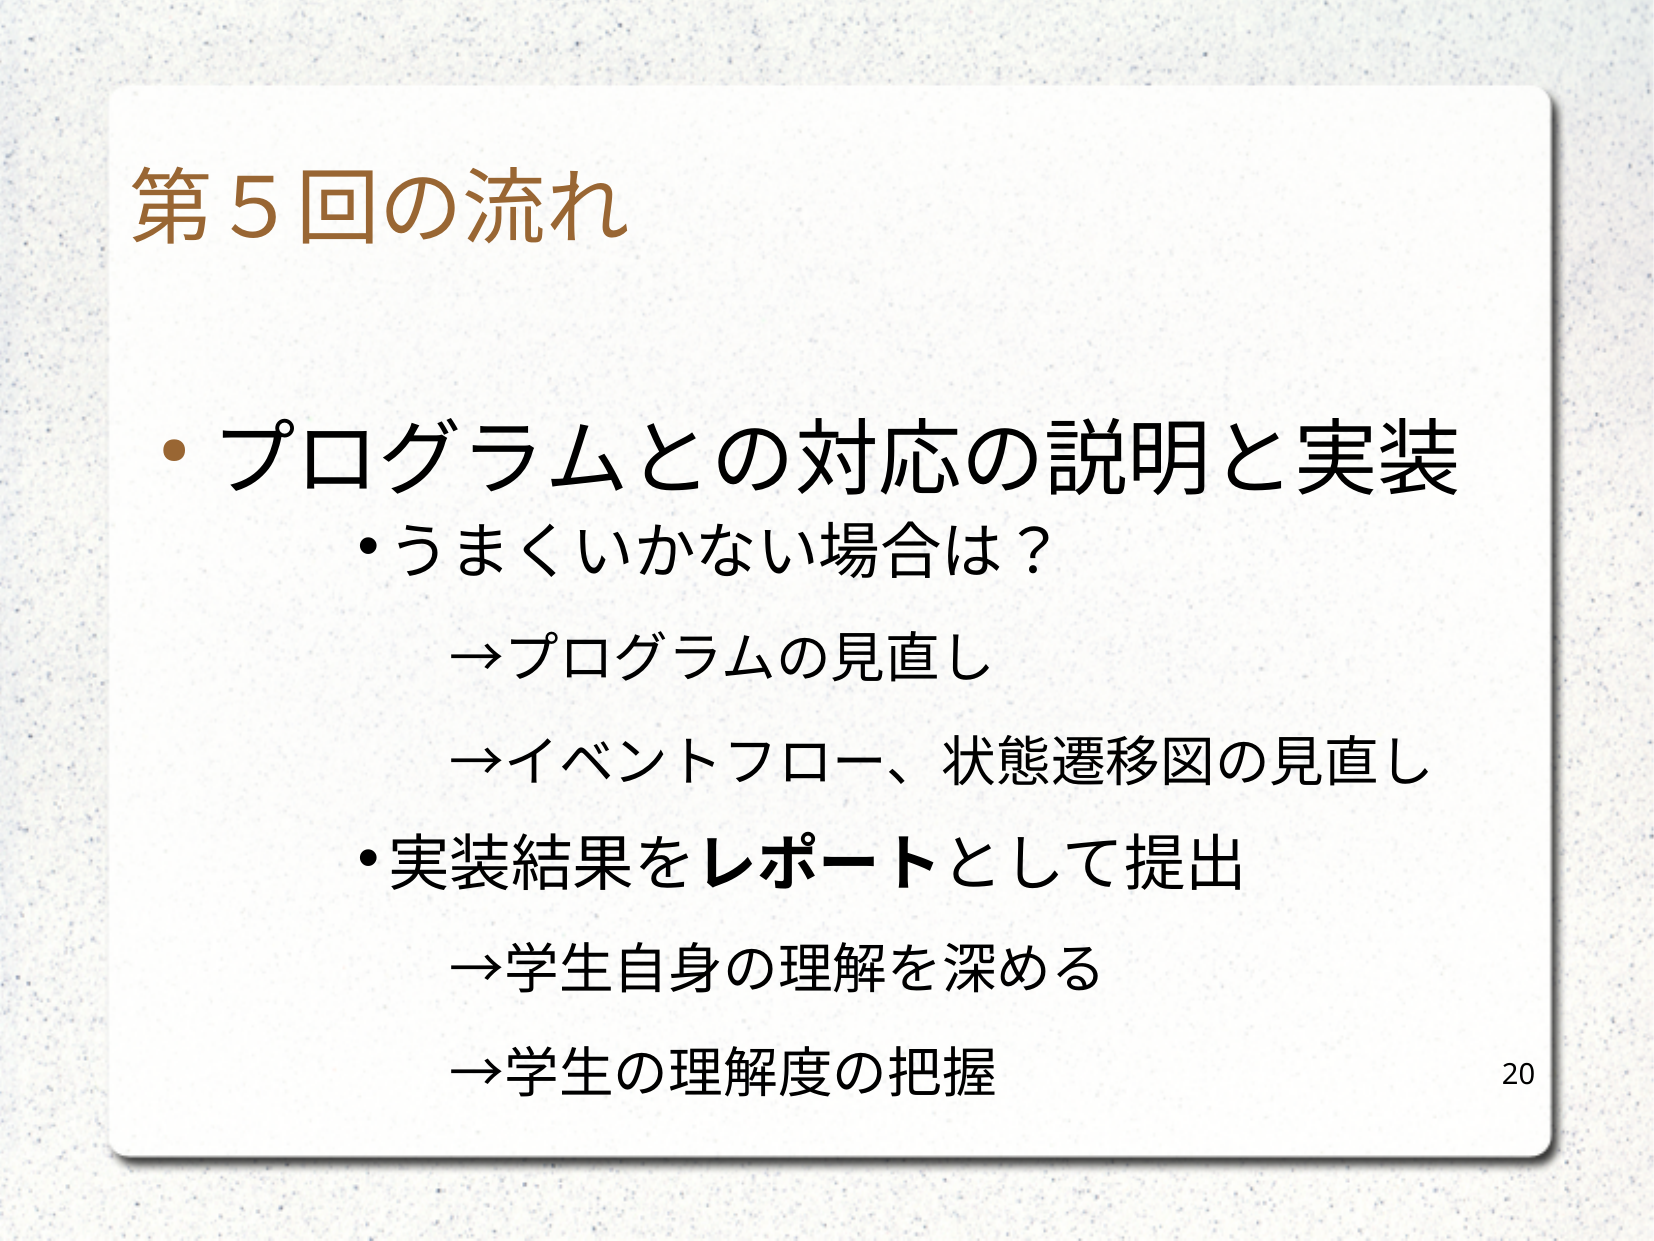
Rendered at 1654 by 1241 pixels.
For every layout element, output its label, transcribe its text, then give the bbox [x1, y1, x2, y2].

title 第５回の流れ [129, 94, 1619, 302]
list プログラムとの対応の説明と実装 [141, 392, 1501, 721]
text_box うまくいかない場合は？ →プログラムの見直し →イベントフロー、状態遷移図の見直し 実装結果をレポートとして提出 →学生自身の理解を深める →学生の理解度の把握 [342, 502, 1654, 1123]
picture [0, 0, 1654, 1241]
